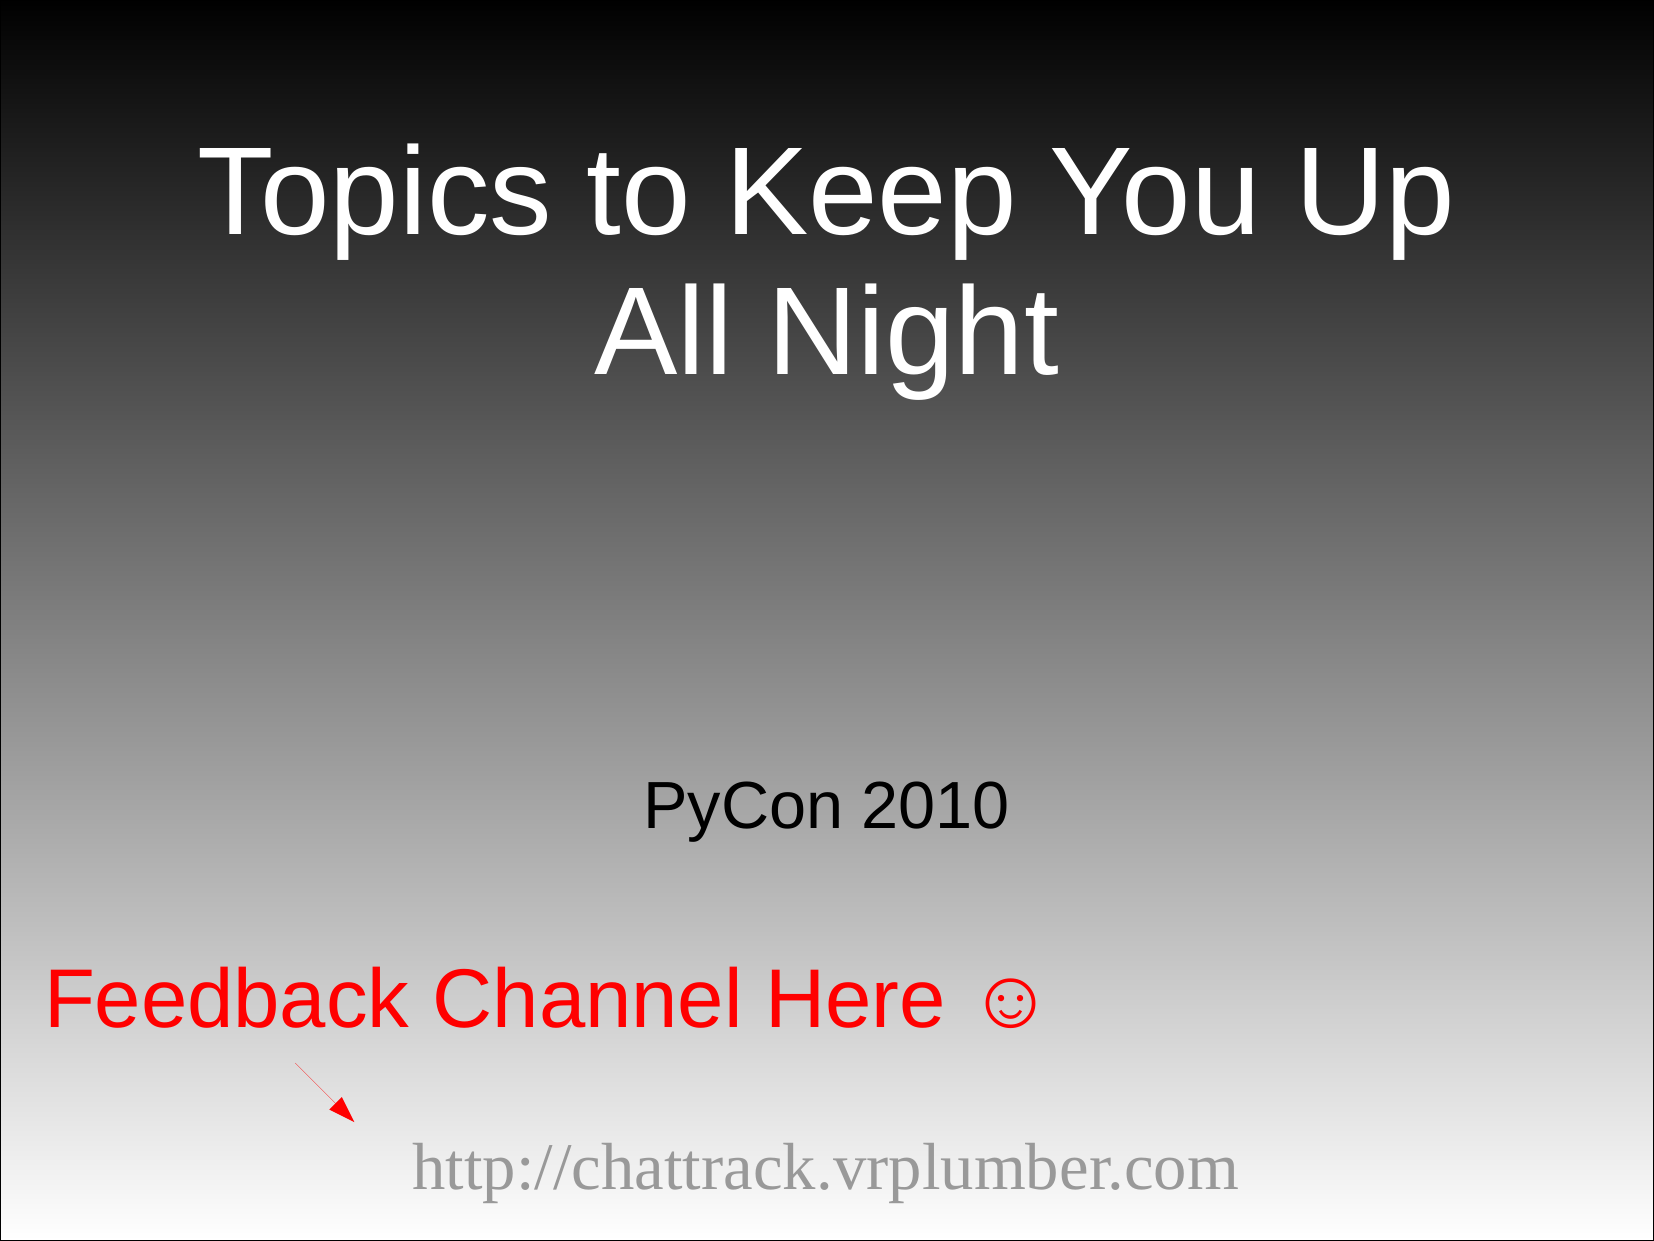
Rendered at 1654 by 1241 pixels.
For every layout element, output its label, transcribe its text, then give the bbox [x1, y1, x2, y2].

title Topics to Keep You Up All Night [0, 49, 1654, 473]
text_box Feedback Channel Here ☺ [29, 944, 1070, 1053]
subtitle PyCon 2010 [29, 395, 1625, 1215]
